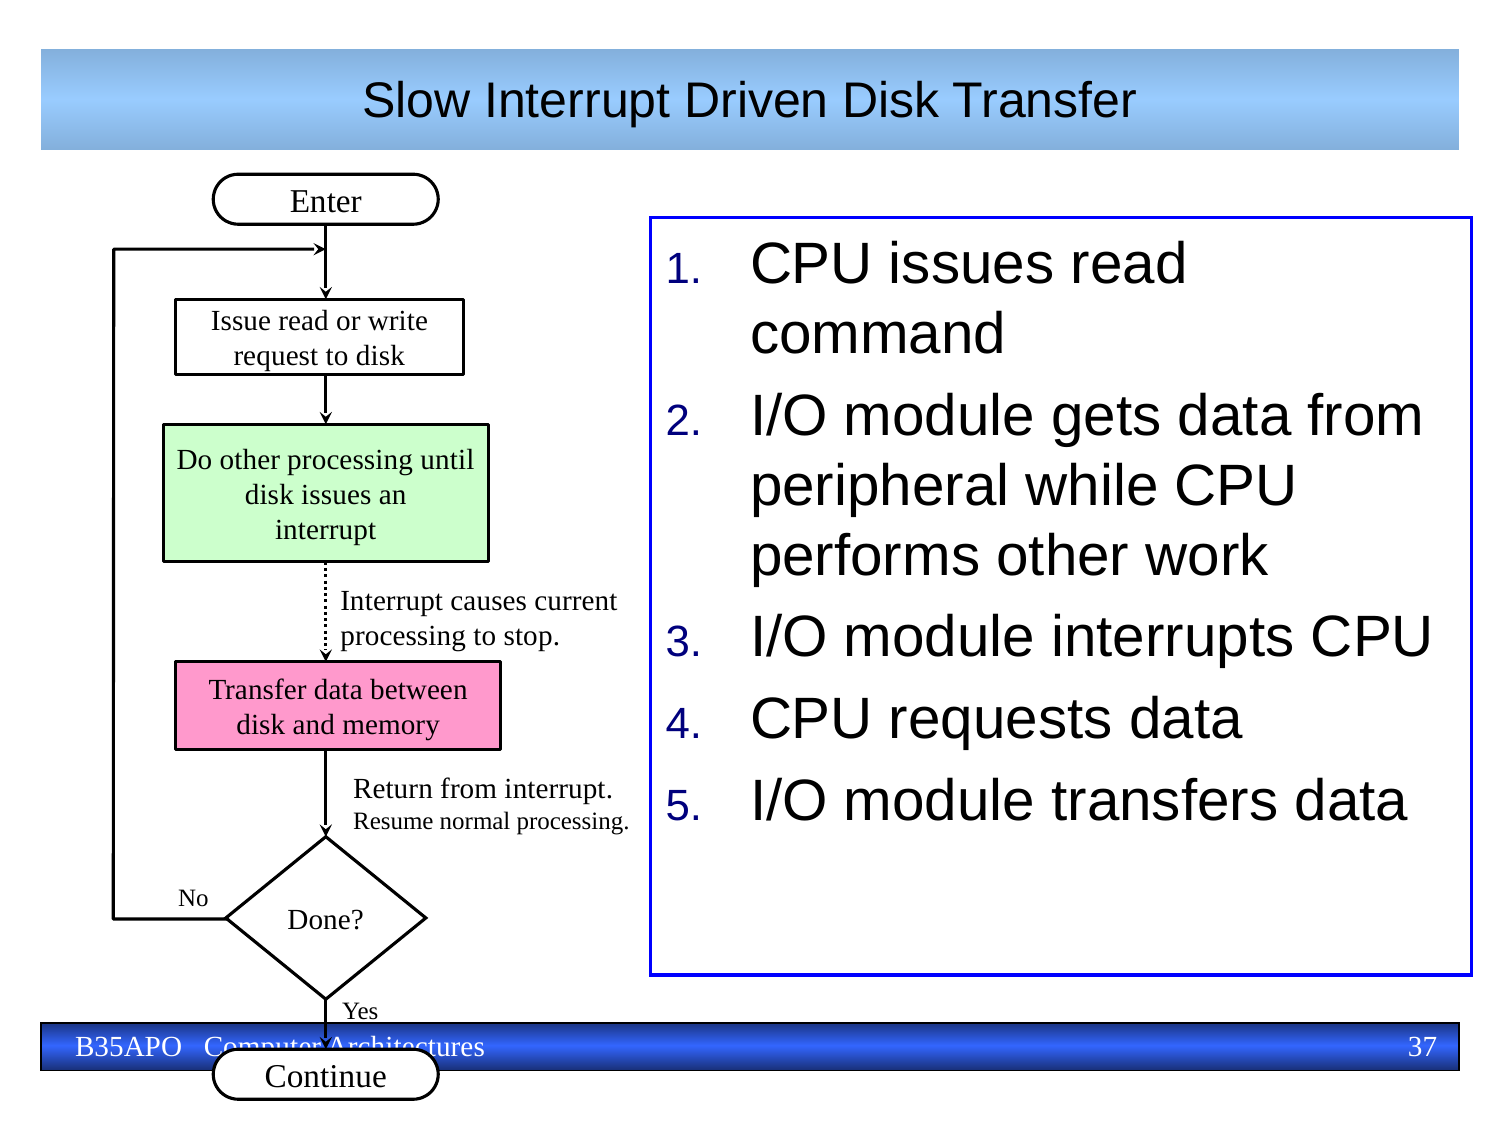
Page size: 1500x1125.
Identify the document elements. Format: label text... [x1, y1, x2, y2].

text_box Done? [226, 837, 426, 999]
text_box CPU issues read command I/O module gets data from peripheral while CPU performs other work I/O module interrupts CPU CPU requests data I/O module transfers data [650, 217, 1472, 976]
text_box Transfer data between disk and memory [175, 661, 501, 750]
text_box Issue read or write request to disk [175, 299, 464, 375]
text_box Do other processing until disk issues an interrupt [163, 424, 489, 562]
text_box Yes [327, 986, 394, 1032]
title Slow Interrupt Driven Disk Transfer [41, 49, 1459, 150]
text_box Interrupt causes current processing to stop. [325, 574, 639, 659]
text_box Return from interrupt. Resume normal processing. [338, 761, 650, 842]
text_box Continue [213, 1049, 439, 1100]
text_box No [163, 874, 224, 920]
text_box Enter [213, 174, 439, 225]
